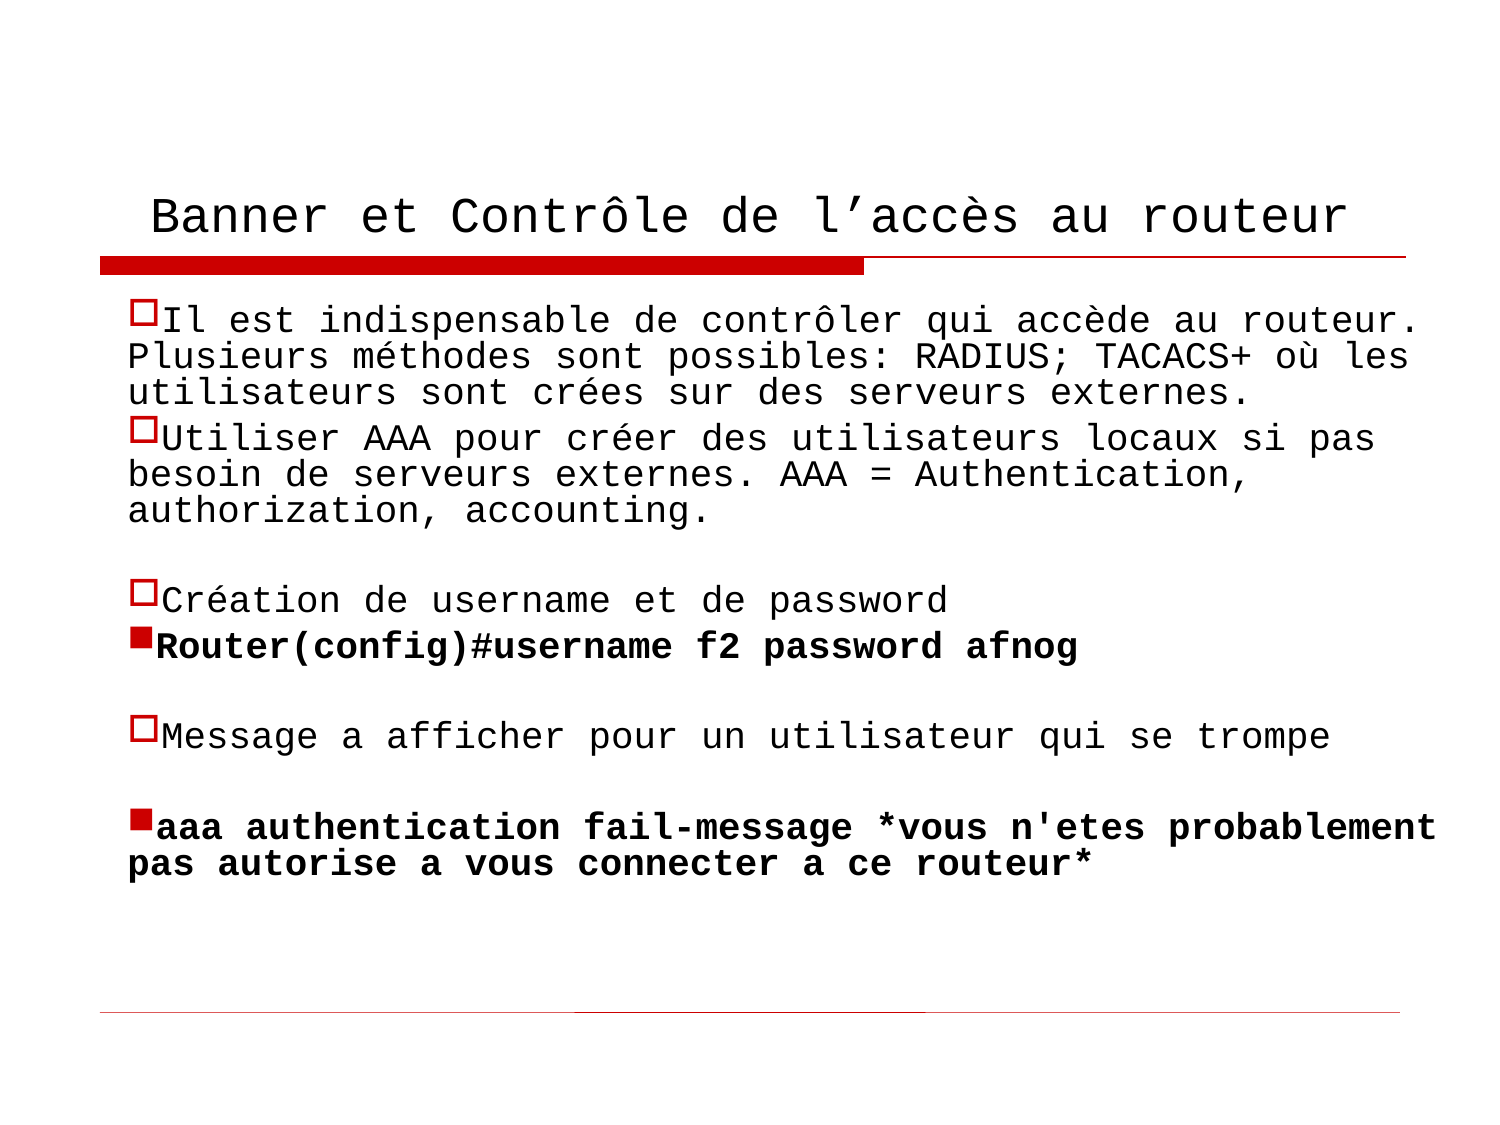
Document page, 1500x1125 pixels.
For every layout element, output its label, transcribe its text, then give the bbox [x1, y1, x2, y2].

list Il est indispensable de contrôler qui accède au routeur. Plusieurs méthodes sont possibles: RADIUS; TACACS+ où les utilisateurs sont crées sur des serveurs externes. Utiliser AAA pour créer des utilisateurs locaux si pas besoin de serveurs externes. AAA = Authentication, authorization, accounting. Création de username et de password Router(config)#username f2 password afnog Message a afficher pour un utilisateur qui se trompe aaa authentication fail-message *vous n'etes probablement pas autorise a vous connecter a ce routeur* [112, 262, 1459, 1006]
title Banner et Contrôle de l’accès au routeur [94, 50, 1407, 250]
